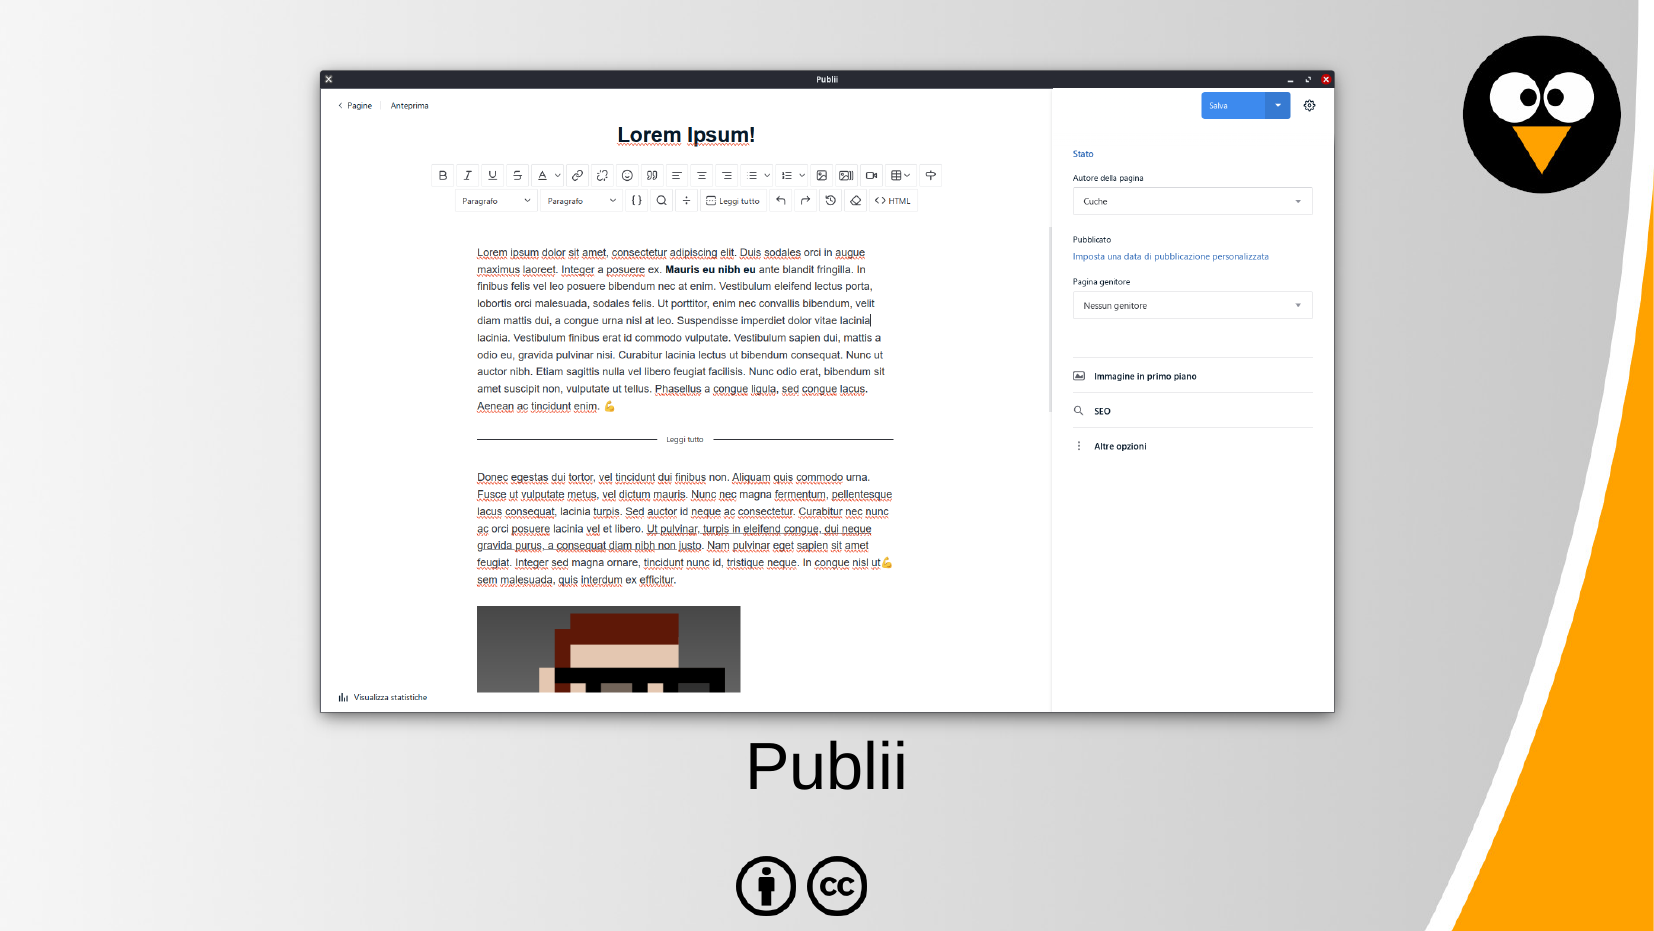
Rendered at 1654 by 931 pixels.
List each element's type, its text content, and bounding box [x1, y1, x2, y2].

subtitle Publii [82, 84, 1571, 805]
picture [0, 0, 1654, 931]
